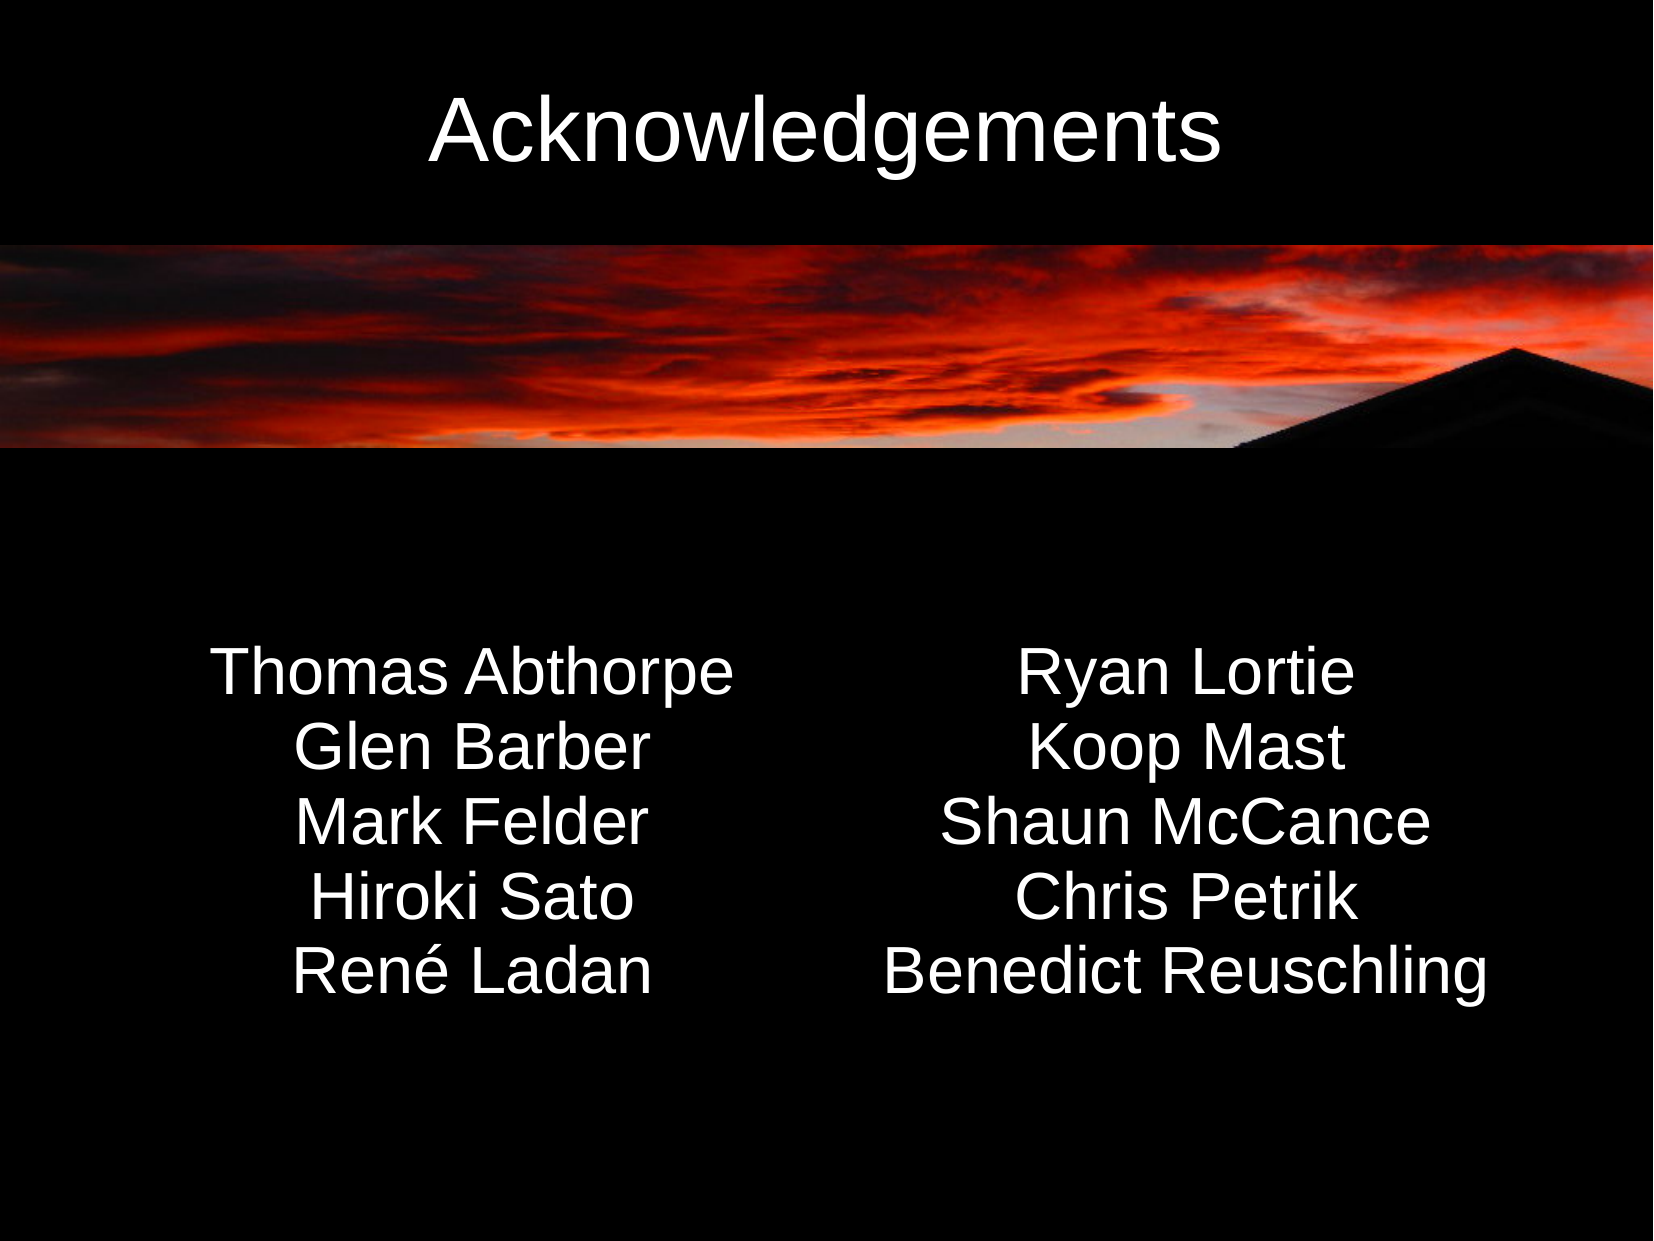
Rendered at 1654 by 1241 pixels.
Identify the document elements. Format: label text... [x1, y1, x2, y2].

subtitle Thomas Abthorpe Glen Barber Mark Felder Hiroki Sato René Ladan [123, 510, 822, 1133]
text_box Ryan Lortie Koop Mast Shaun McCance Chris Petrik Benedict Reuschling [837, 510, 1536, 1133]
picture [0, 245, 1653, 448]
title Acknowledgements [82, 49, 1571, 211]
